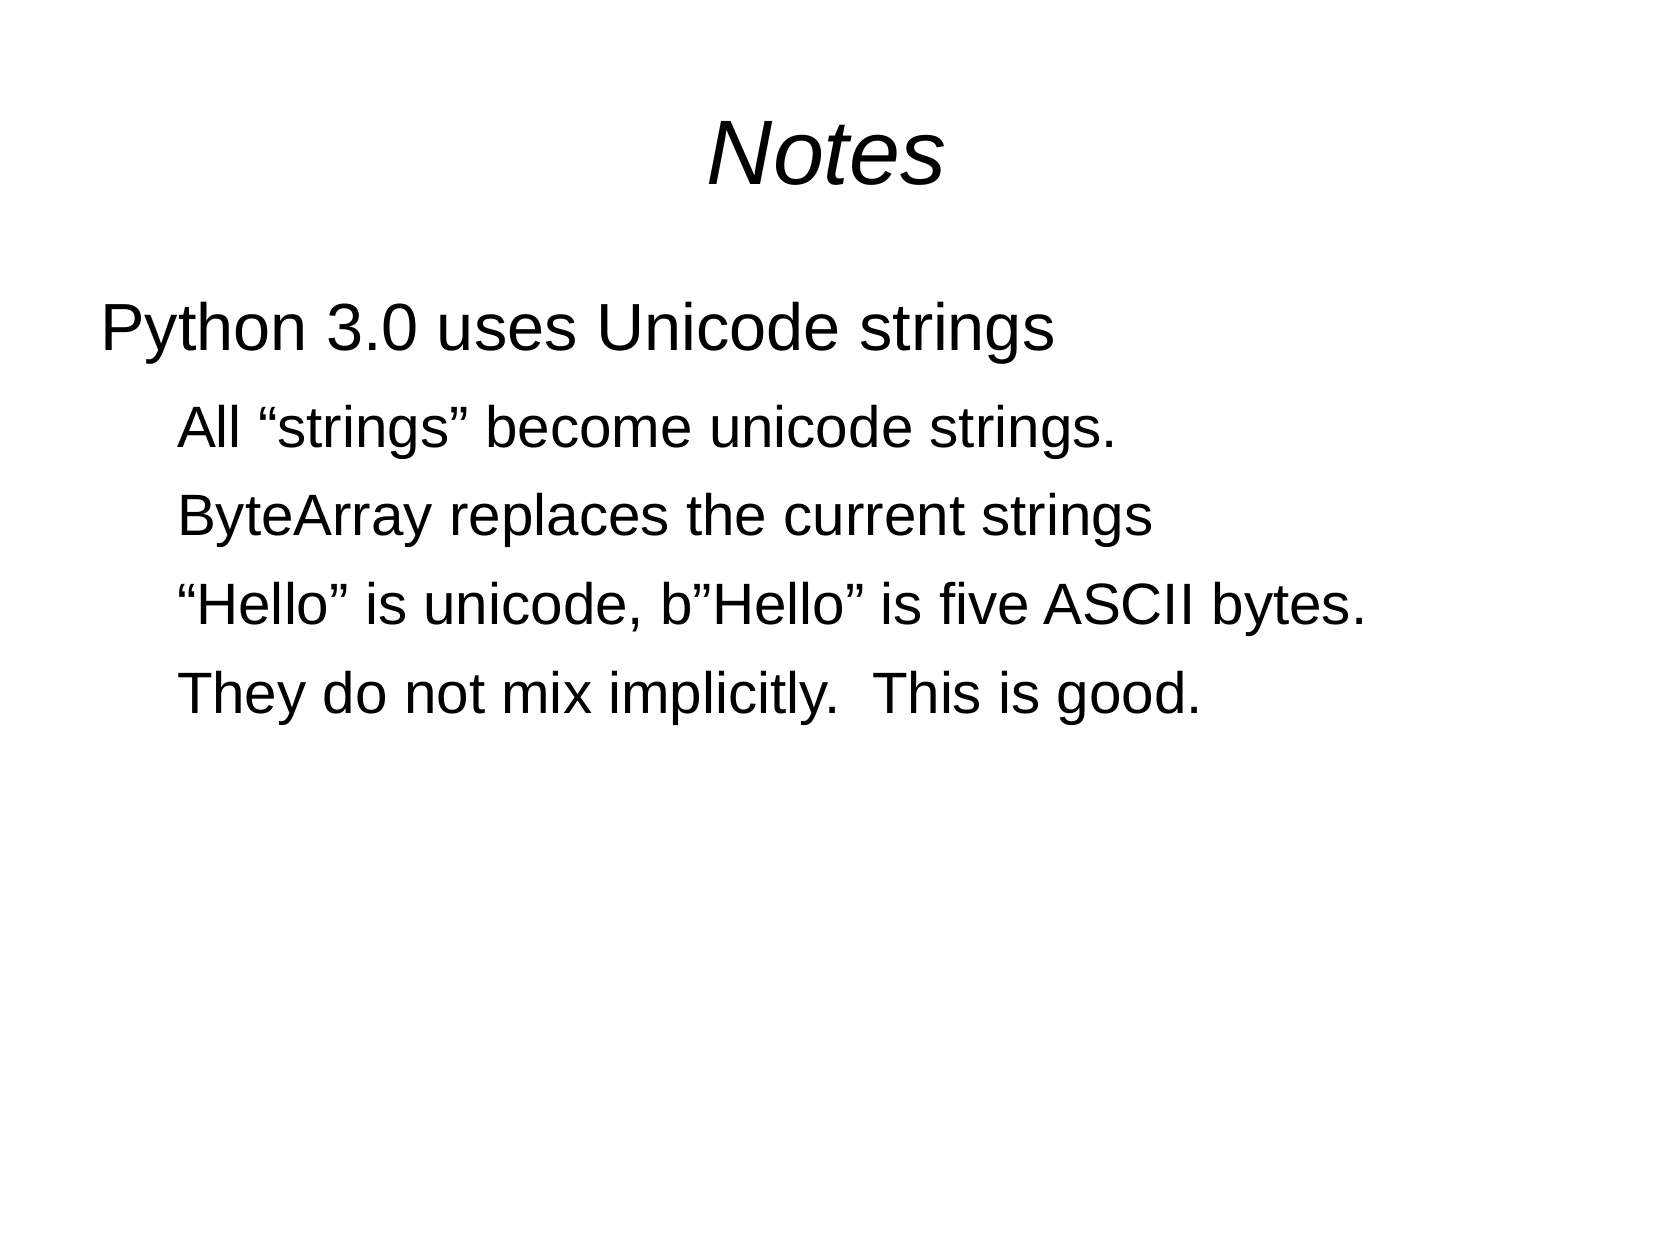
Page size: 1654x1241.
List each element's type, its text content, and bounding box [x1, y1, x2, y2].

list Python 3.0 uses Unicode strings All “strings” become unicode strings. ByteArray replaces the current strings “Hello” is unicode, b”Hello” is five ASCII bytes. They do not mix implicitly. This is good. [82, 290, 1571, 1094]
title Notes [82, 56, 1571, 250]
